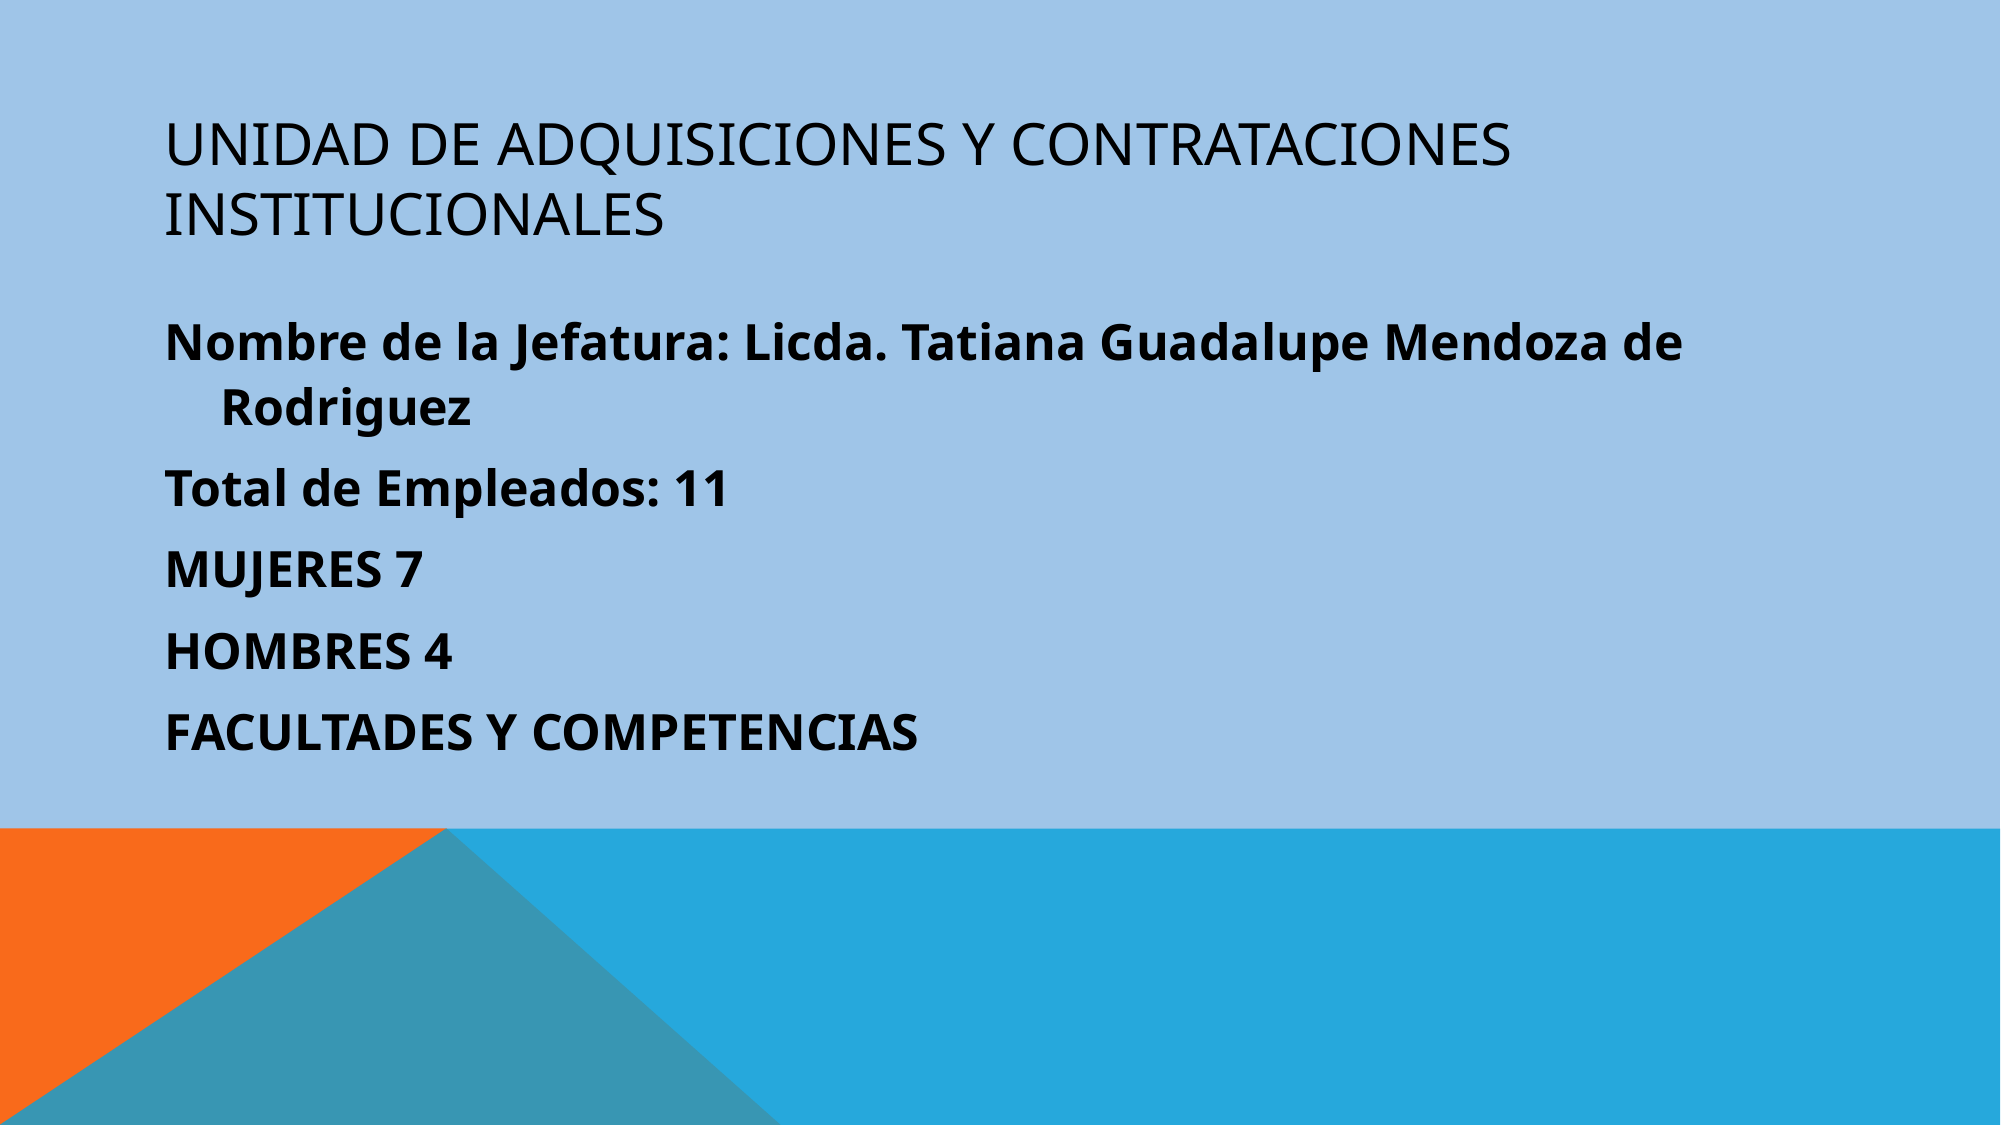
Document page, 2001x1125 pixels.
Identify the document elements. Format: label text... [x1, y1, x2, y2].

text_box Nombre de la Jefatura: Licda. Tatiana Guadalupe Mendoza de Rodriguez Total de Empleados: 11 MUJERES 7 HOMBRES 4 FACULTADES Y COMPETENCIAS [149, 298, 1850, 1036]
text_box UNIDAD DE ADQUISICIONES Y CONTRATACIONES INSTITUCIONALES [149, 99, 1850, 284]
